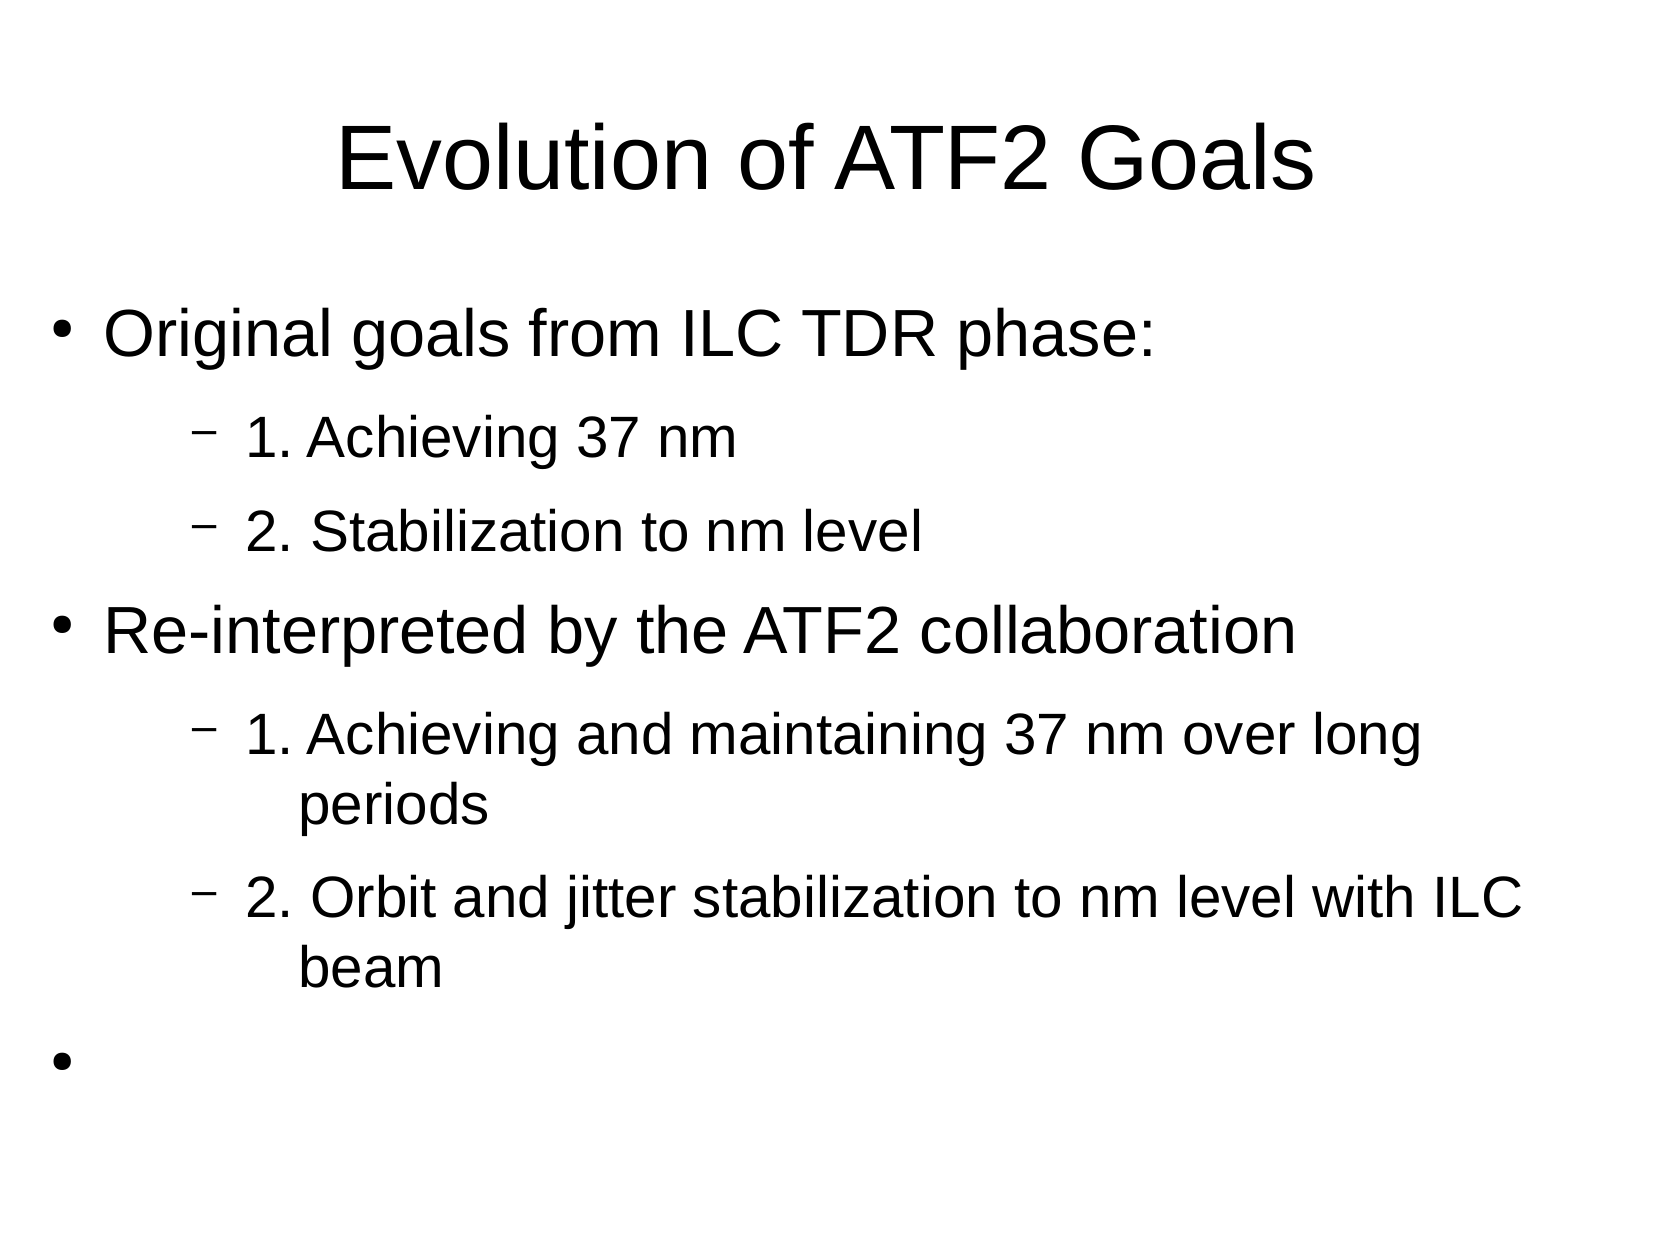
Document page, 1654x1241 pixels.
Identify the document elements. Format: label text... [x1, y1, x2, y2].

title Evolution of ATF2 Goals [82, 56, 1571, 250]
list Original goals from ILC TDR phase: 1. Achieving 37 nm 2. Stabilization to nm level Re-interpreted by the ATF2 collaboration 1. Achieving and maintaining 37 nm over long periods 2. Orbit and jitter stabilization to nm level with ILC beam [15, 290, 1621, 1010]
